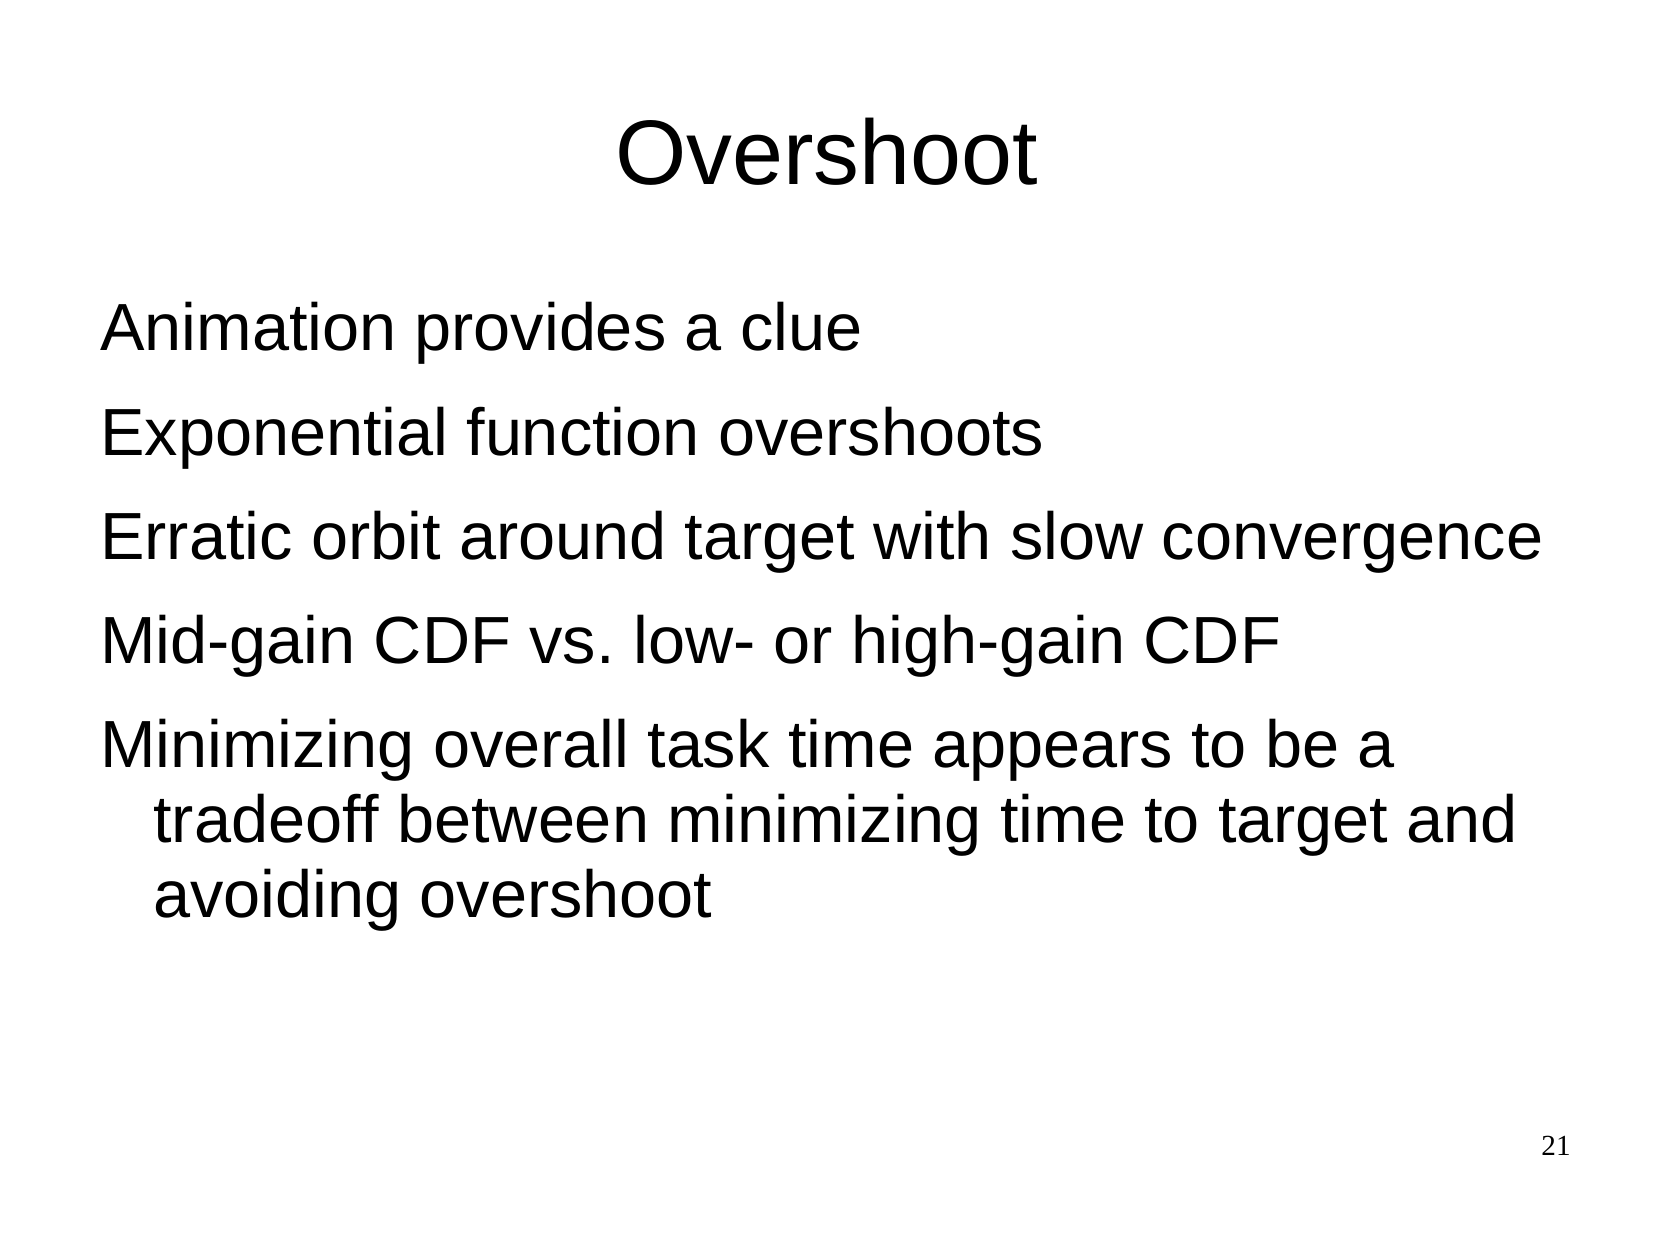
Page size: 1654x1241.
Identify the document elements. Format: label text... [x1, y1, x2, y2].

list Animation provides a clue Exponential function overshoots Erratic orbit around target with slow convergence Mid-gain CDF vs. low- or high-gain CDF Minimizing overall task time appears to be a tradeoff between minimizing time to target and avoiding overshoot [82, 290, 1571, 1109]
title Overshoot [82, 49, 1571, 257]
